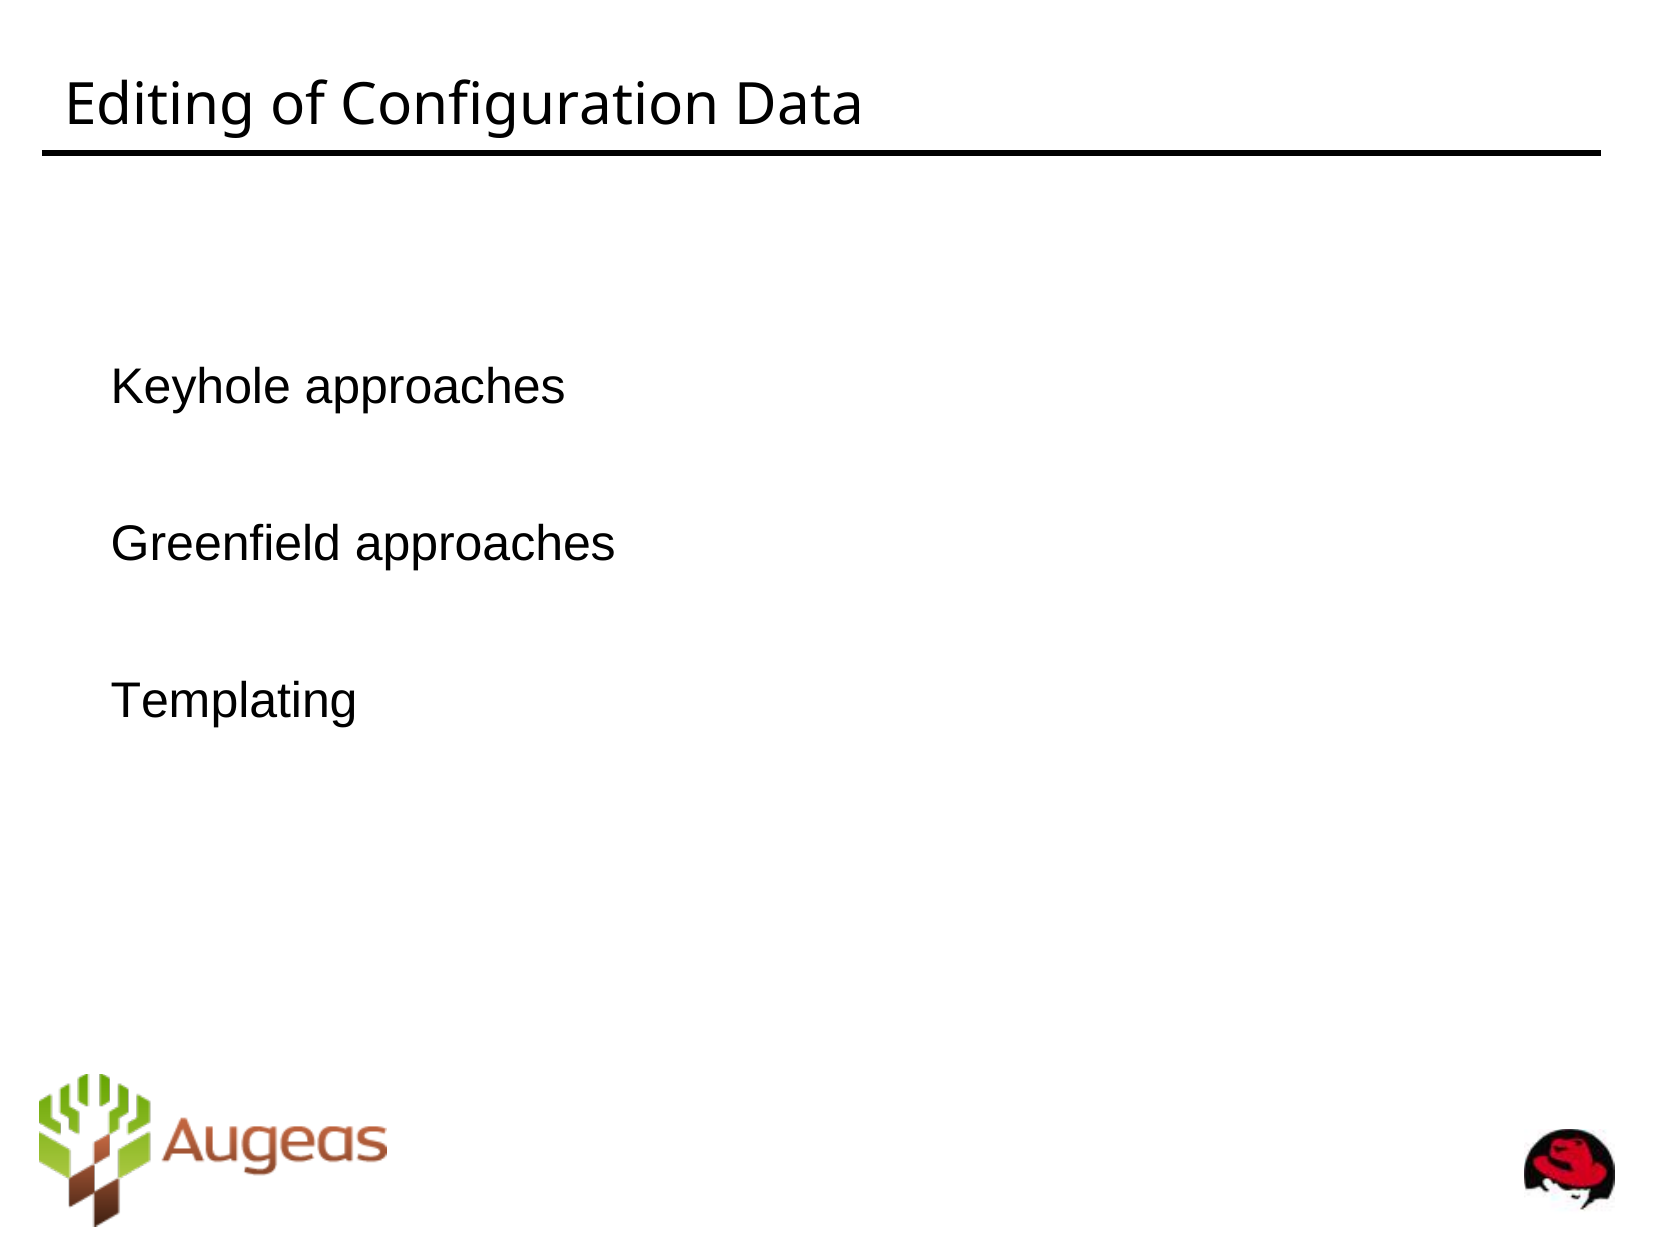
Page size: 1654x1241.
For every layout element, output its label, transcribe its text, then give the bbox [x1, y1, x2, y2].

list Keyhole approaches Greenfield approaches Templating [71, 358, 1495, 1089]
title Editing of Configuration Data [64, 42, 1496, 161]
picture [39, 1074, 387, 1227]
picture [1524, 1129, 1615, 1220]
